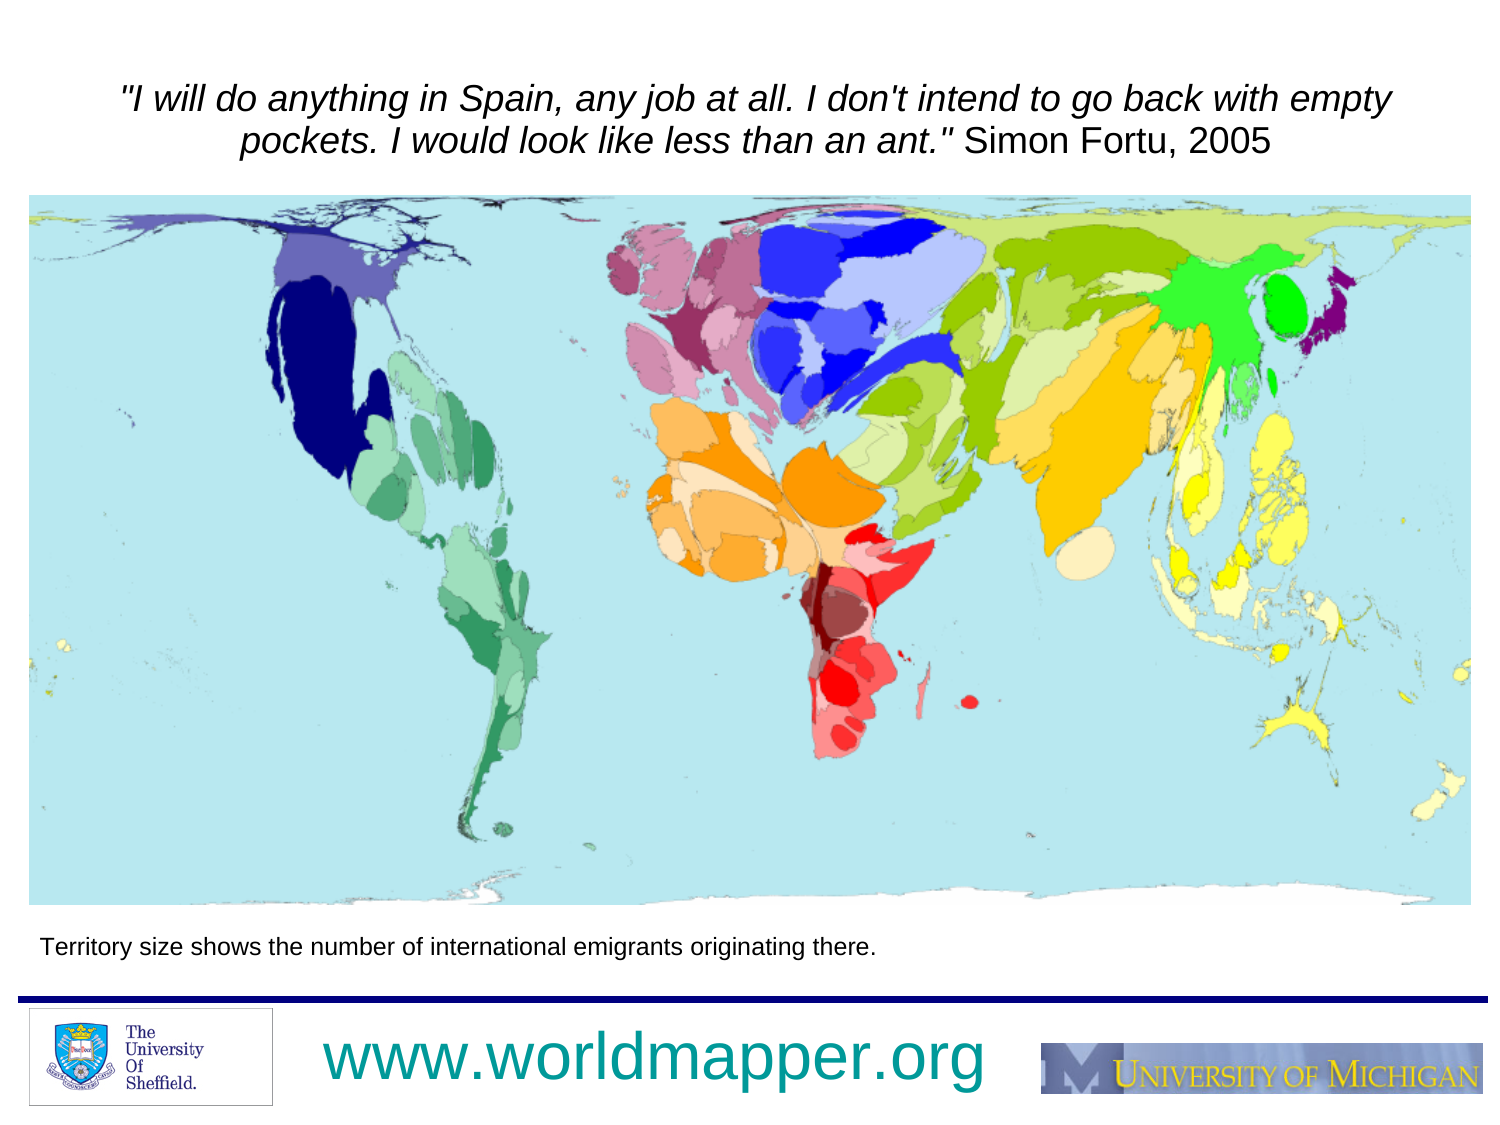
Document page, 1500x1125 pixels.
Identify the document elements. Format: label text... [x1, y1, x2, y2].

picture [29, 1008, 273, 1106]
picture [29, 195, 1471, 905]
picture [1041, 1043, 1483, 1094]
title "I will do anything in Spain, any job at all. I don't intend to go back with empty pockets. I would look like less than an ant." Simon Fortu, 2005 [76, 42, 1436, 195]
text_box Territory size shows the number of international emigrants originating there. [24, 925, 894, 969]
